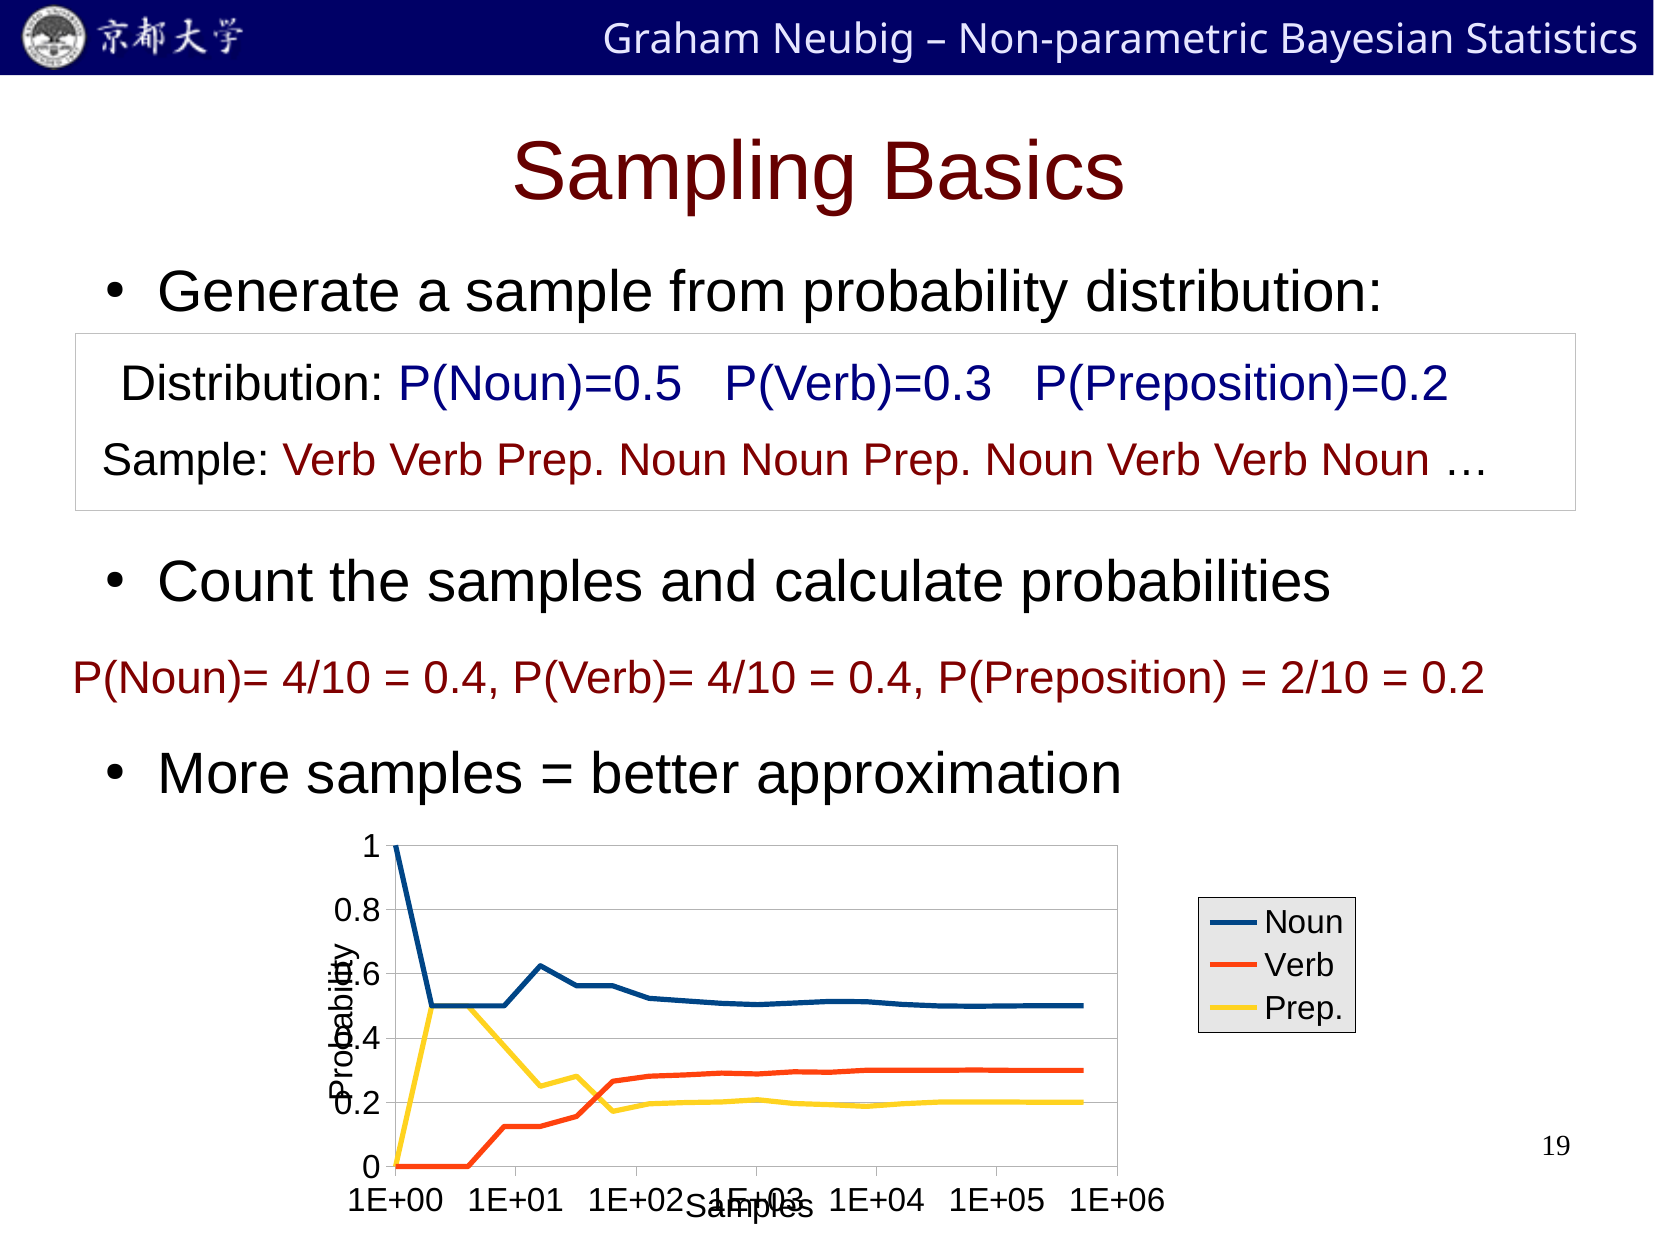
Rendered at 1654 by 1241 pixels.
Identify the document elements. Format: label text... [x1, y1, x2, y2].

text_box Distribution: P(Noun)=0.5 P(Verb)=0.3 P(Preposition)=0.2 [105, 347, 1466, 419]
list Generate a sample from probability distribution: Count the samples and calculate probabilities More samples = better approximation [86, 334, 1575, 510]
text_box Sample: Verb Verb Prep. Noun Noun Prep. Noun Verb Verb Noun … [86, 426, 1518, 493]
text_box P(Noun)= 4/10 = 0.4, P(Verb)= 4/10 = 0.4, P(Preposition) = 2/10 = 0.2 [57, 644, 1502, 711]
list Generate a sample from probability distribution: Count the samples and calculate probabilities More samples = better approximation [86, 511, 1576, 1063]
chart [312, 819, 1388, 1235]
picture [0, 0, 247, 70]
title Sampling Basics [75, 82, 1564, 260]
list Generate a sample from probability distribution: Count the samples and calculate probabilities More samples = better approximation [86, 258, 1576, 333]
